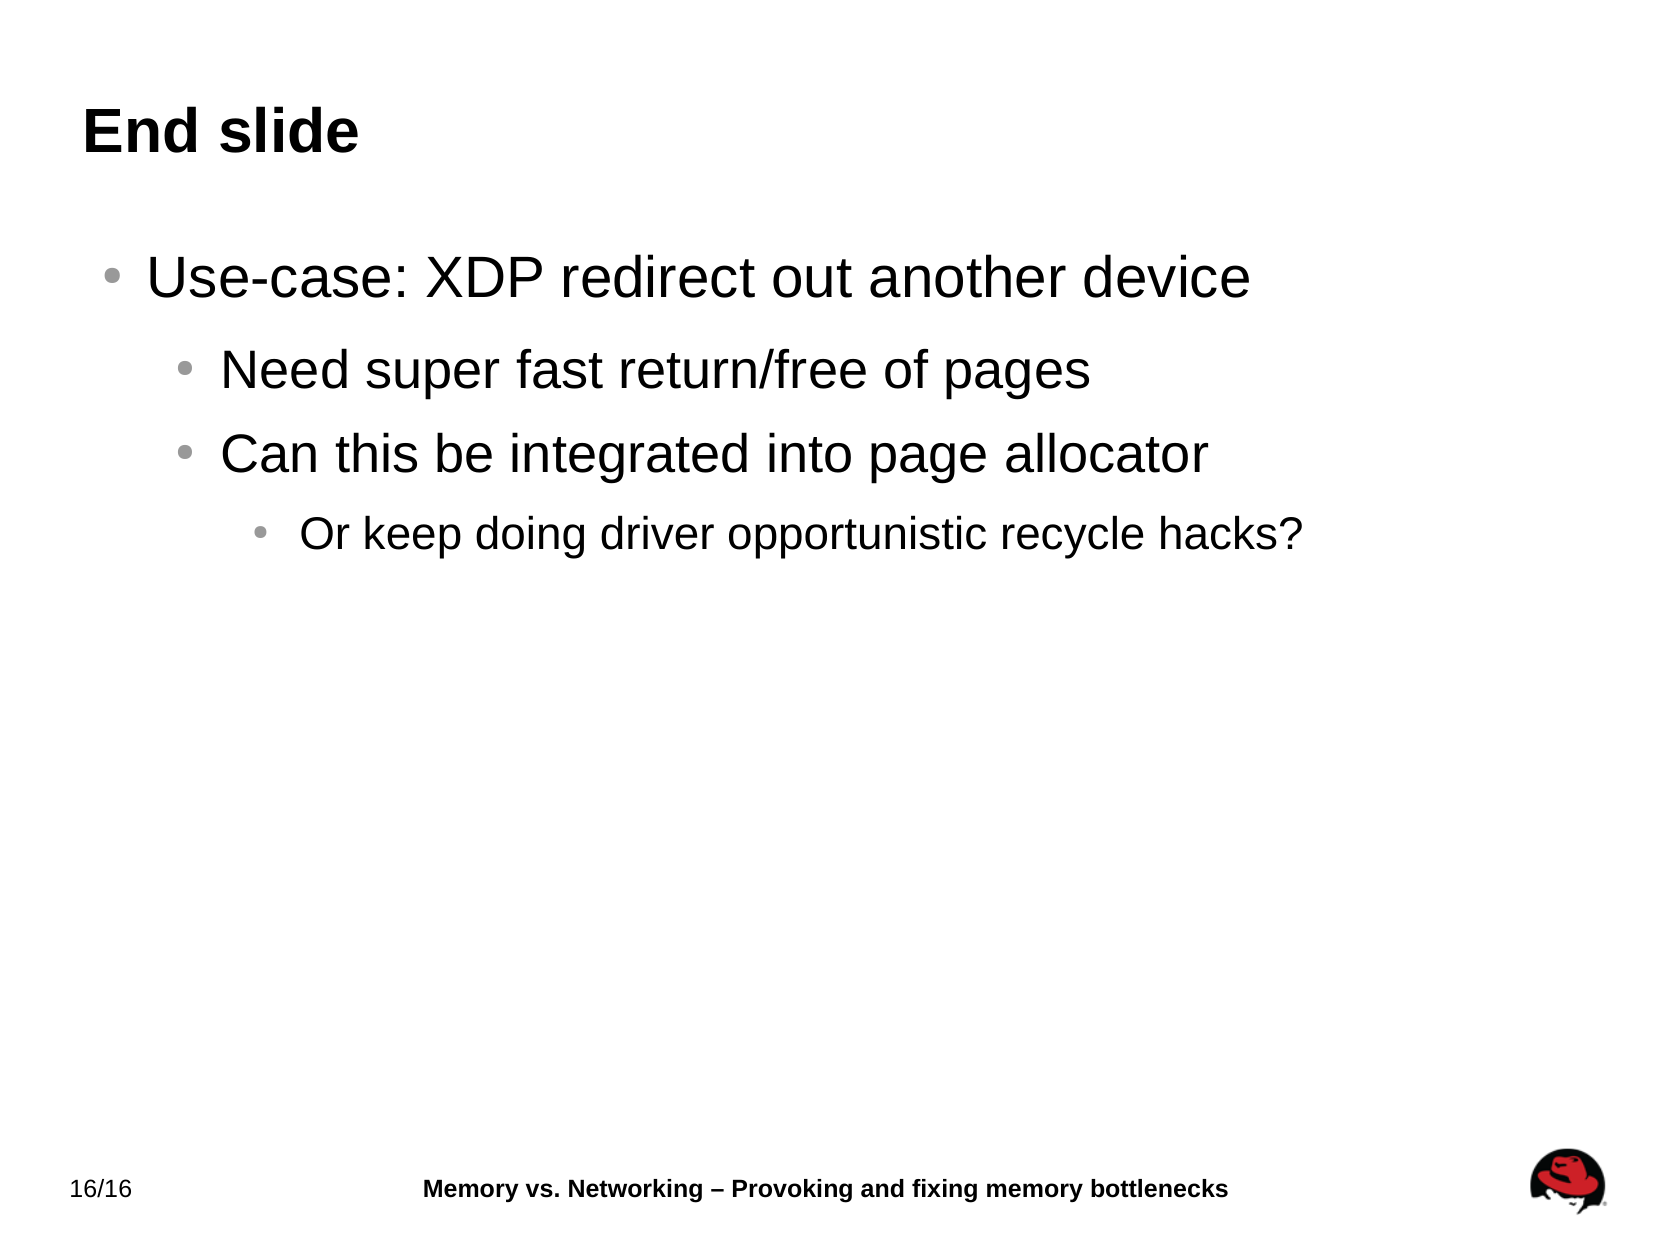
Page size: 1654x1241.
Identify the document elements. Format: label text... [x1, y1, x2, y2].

list Use-case: XDP redirect out another device Need super fast return/free of pages Can this be integrated into page allocator Or keep doing driver opportunistic recycle hacks? [86, 244, 1576, 1039]
picture [1529, 1146, 1613, 1224]
title End slide [82, 37, 1571, 226]
